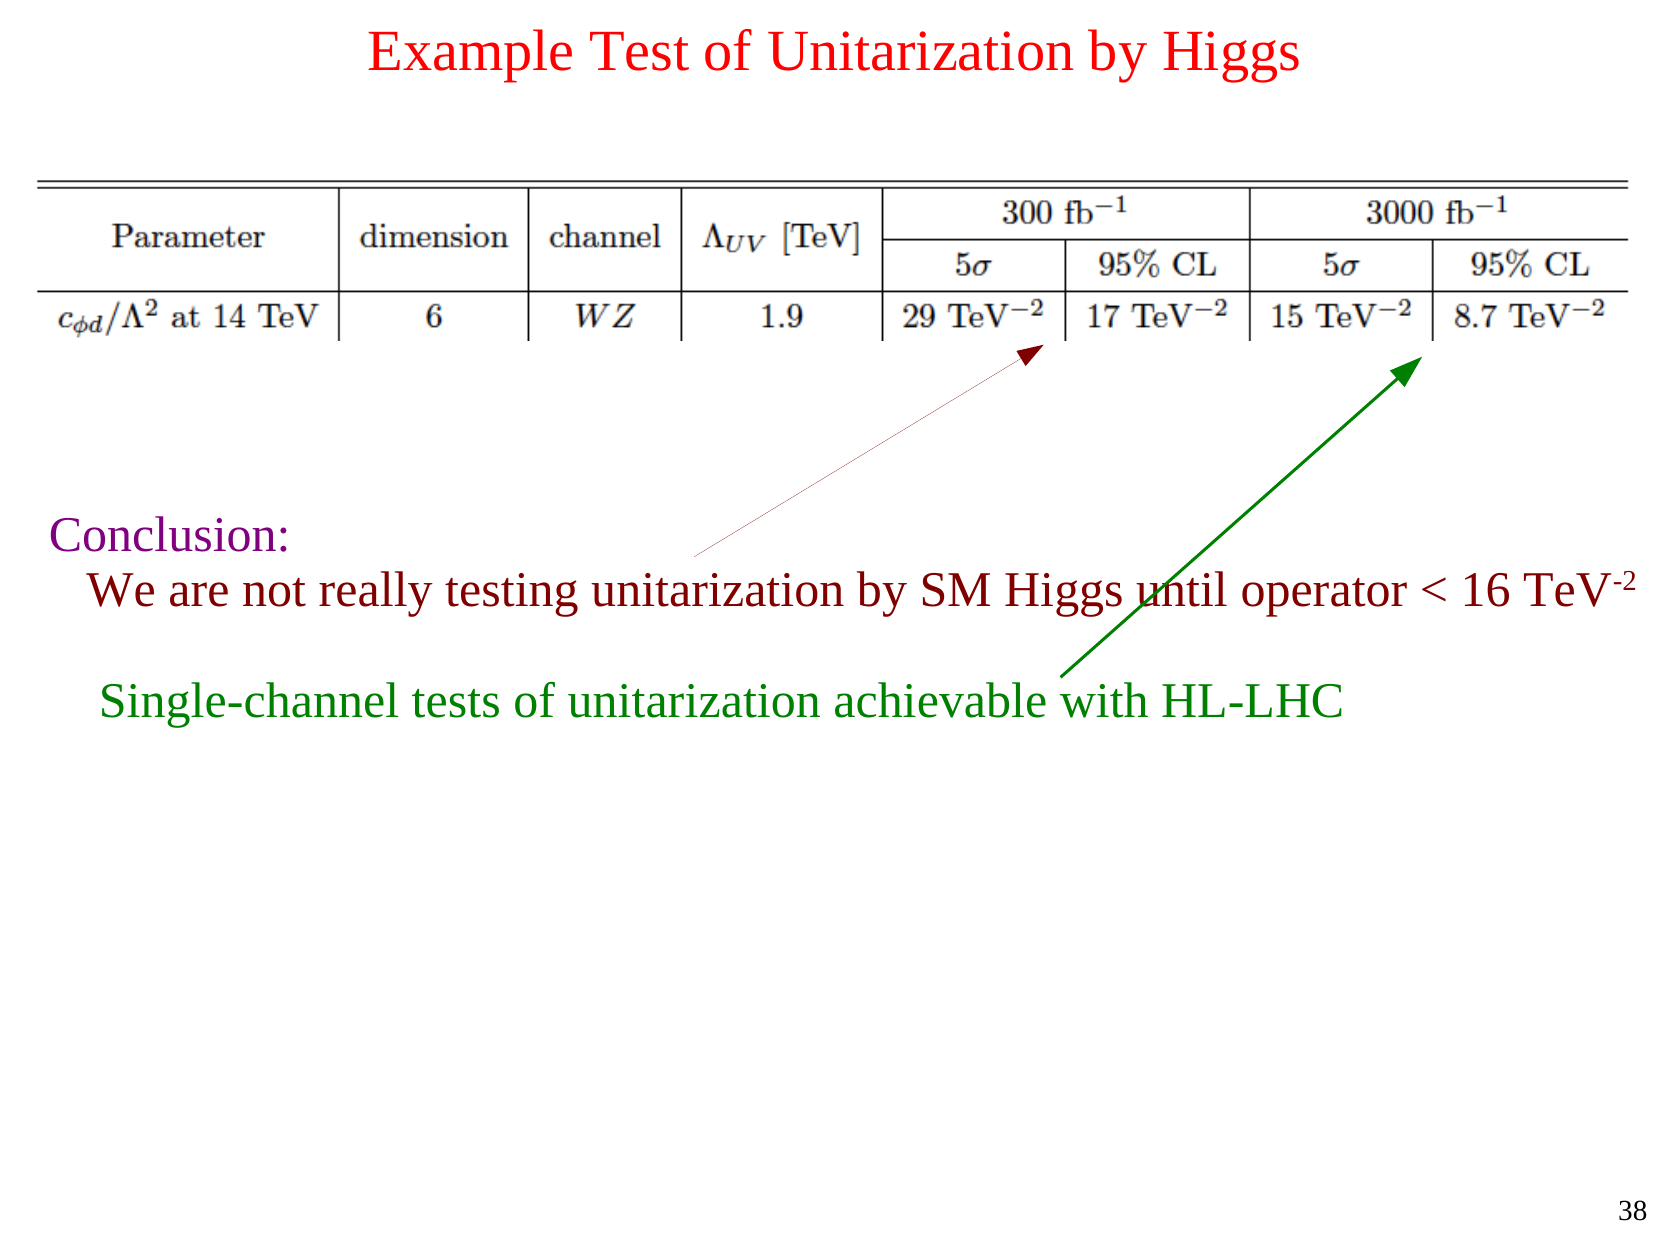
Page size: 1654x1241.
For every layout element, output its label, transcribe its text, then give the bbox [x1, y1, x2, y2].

picture [1, 164, 1654, 341]
title Example Test of Unitarization by Higgs [128, 0, 1541, 144]
text_box Conclusion: We are not really testing unitarization by SM Higgs until operator < 16 TeV-2 Single-channel tests of unitarization achievable with HL-LHC [23, 507, 1627, 731]
